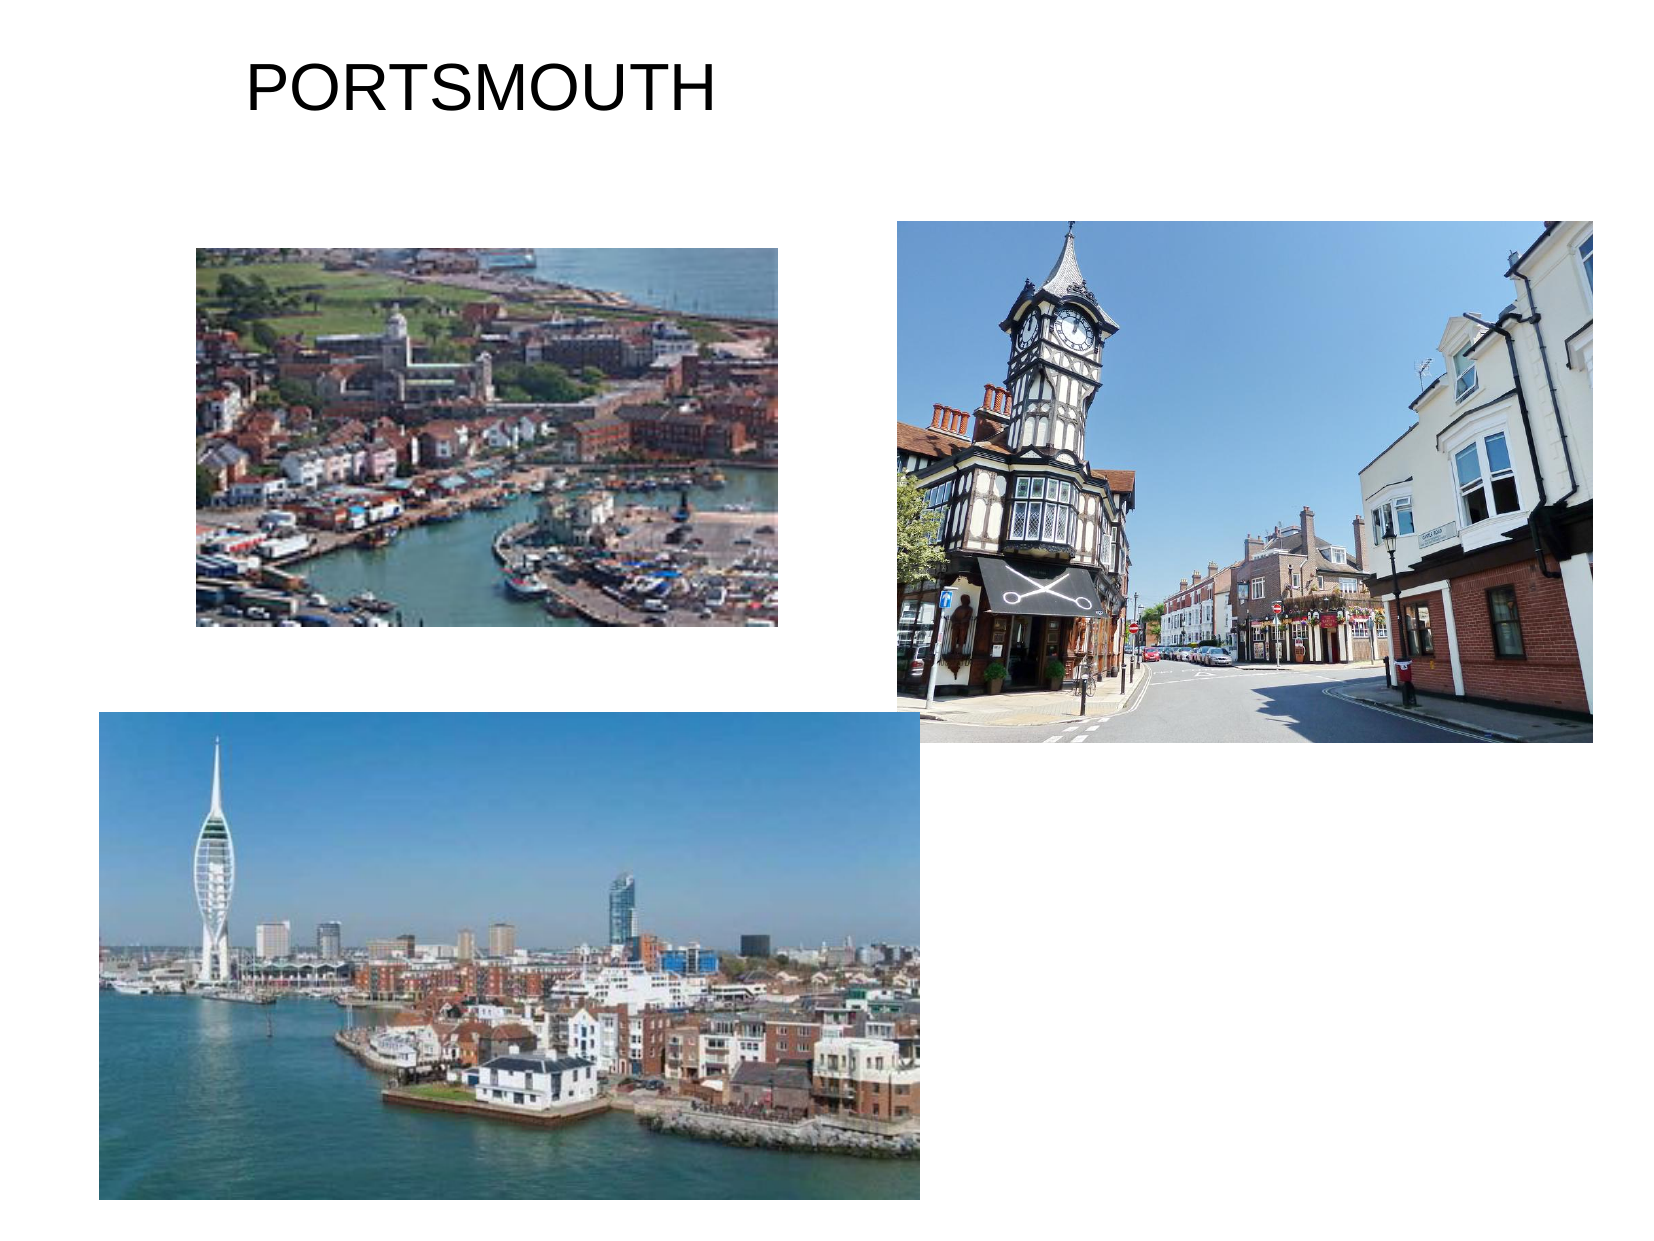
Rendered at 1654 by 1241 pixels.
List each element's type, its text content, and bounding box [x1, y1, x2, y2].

text_box PORTSMOUTH [244, 43, 1267, 163]
picture [99, 221, 1593, 1200]
picture [196, 248, 778, 627]
